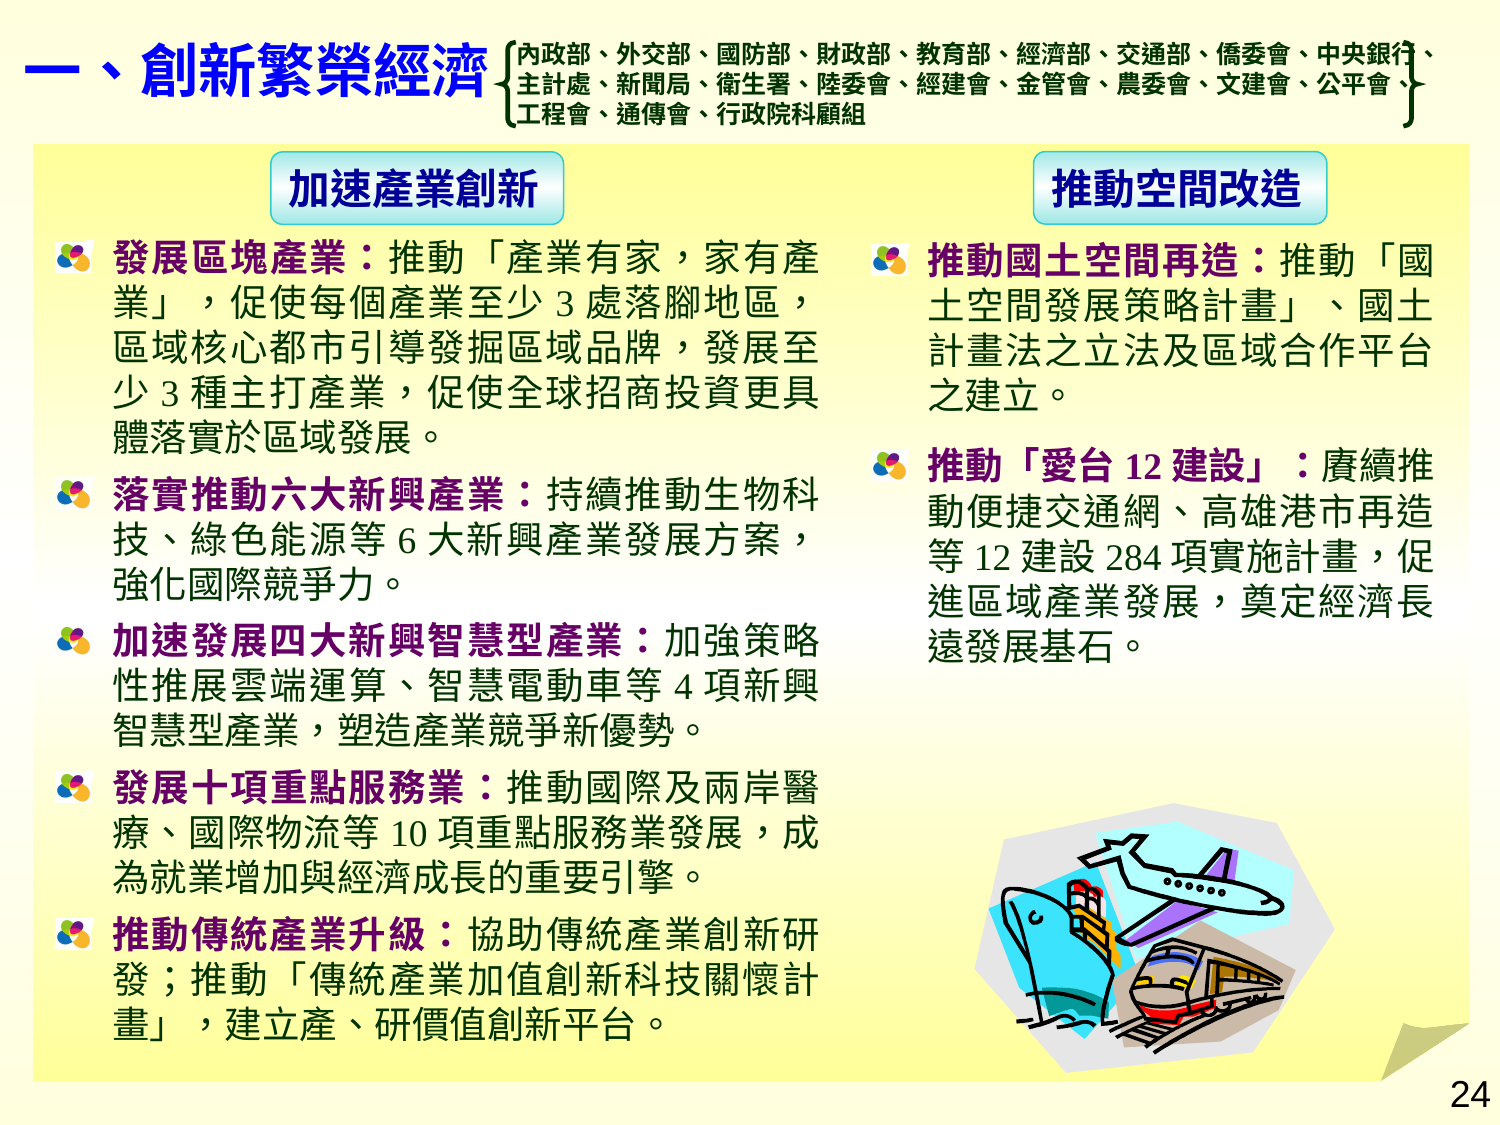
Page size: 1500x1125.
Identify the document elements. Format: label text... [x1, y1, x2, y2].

text_box 內政部、外交部、國防部、財政部、教育部、經濟部、交通部、僑委會、中央銀行、主計處、新聞局、衛生署、陸委會、經建會、金管會、農委會、文建會、公平會、工程會、通傳會、行政院科顧組 [501, 31, 1435, 137]
text_box 推動國土空間再造：推動「國土空間發展策略計畫」、國土計畫法之立法及區域合作平台之建立。 推動「愛台12建設」：賡續推動便捷交通網、高雄港市再造等12建設284項實施計畫，促進區域產業發展，奠定經濟長遠發展基石。 [856, 229, 1450, 759]
text_box 推動空間改造 [1033, 151, 1327, 225]
picture [974, 798, 1340, 1078]
text_box 發展區塊產業：推動「產業有家，家有產業」，促使每個產業至少3處落腳地區，區域核心都市引導發掘區域品牌，發展至少3種主打產業，促使全球招商投資更具體落實於區域發展。 落實推動六大新興產業：持續推動生物科技、綠色能源等6大新興產業發展方案，強化國際競爭力。 加速發展四大新興智慧型產業：加強策略性推展雲端運算、智慧電動車等4項新興智慧型產業，塑造產業競爭新優勢。 發展十項重點服務業：推動國際及兩岸醫療、國際物流等10項重點服務業發展，成為就業增加與經濟成長的重要引擎。 推動傳統產業升級：協助傳統產業創新研發；推動「傳統產業加值創新科技關懷計畫」，建立產、研價值創新平台。 [41, 226, 836, 1054]
text_box 一、創新繁榮經濟 [23, 34, 501, 121]
text_box [32, 144, 1469, 1082]
text_box 加速產業創新 [270, 151, 564, 225]
